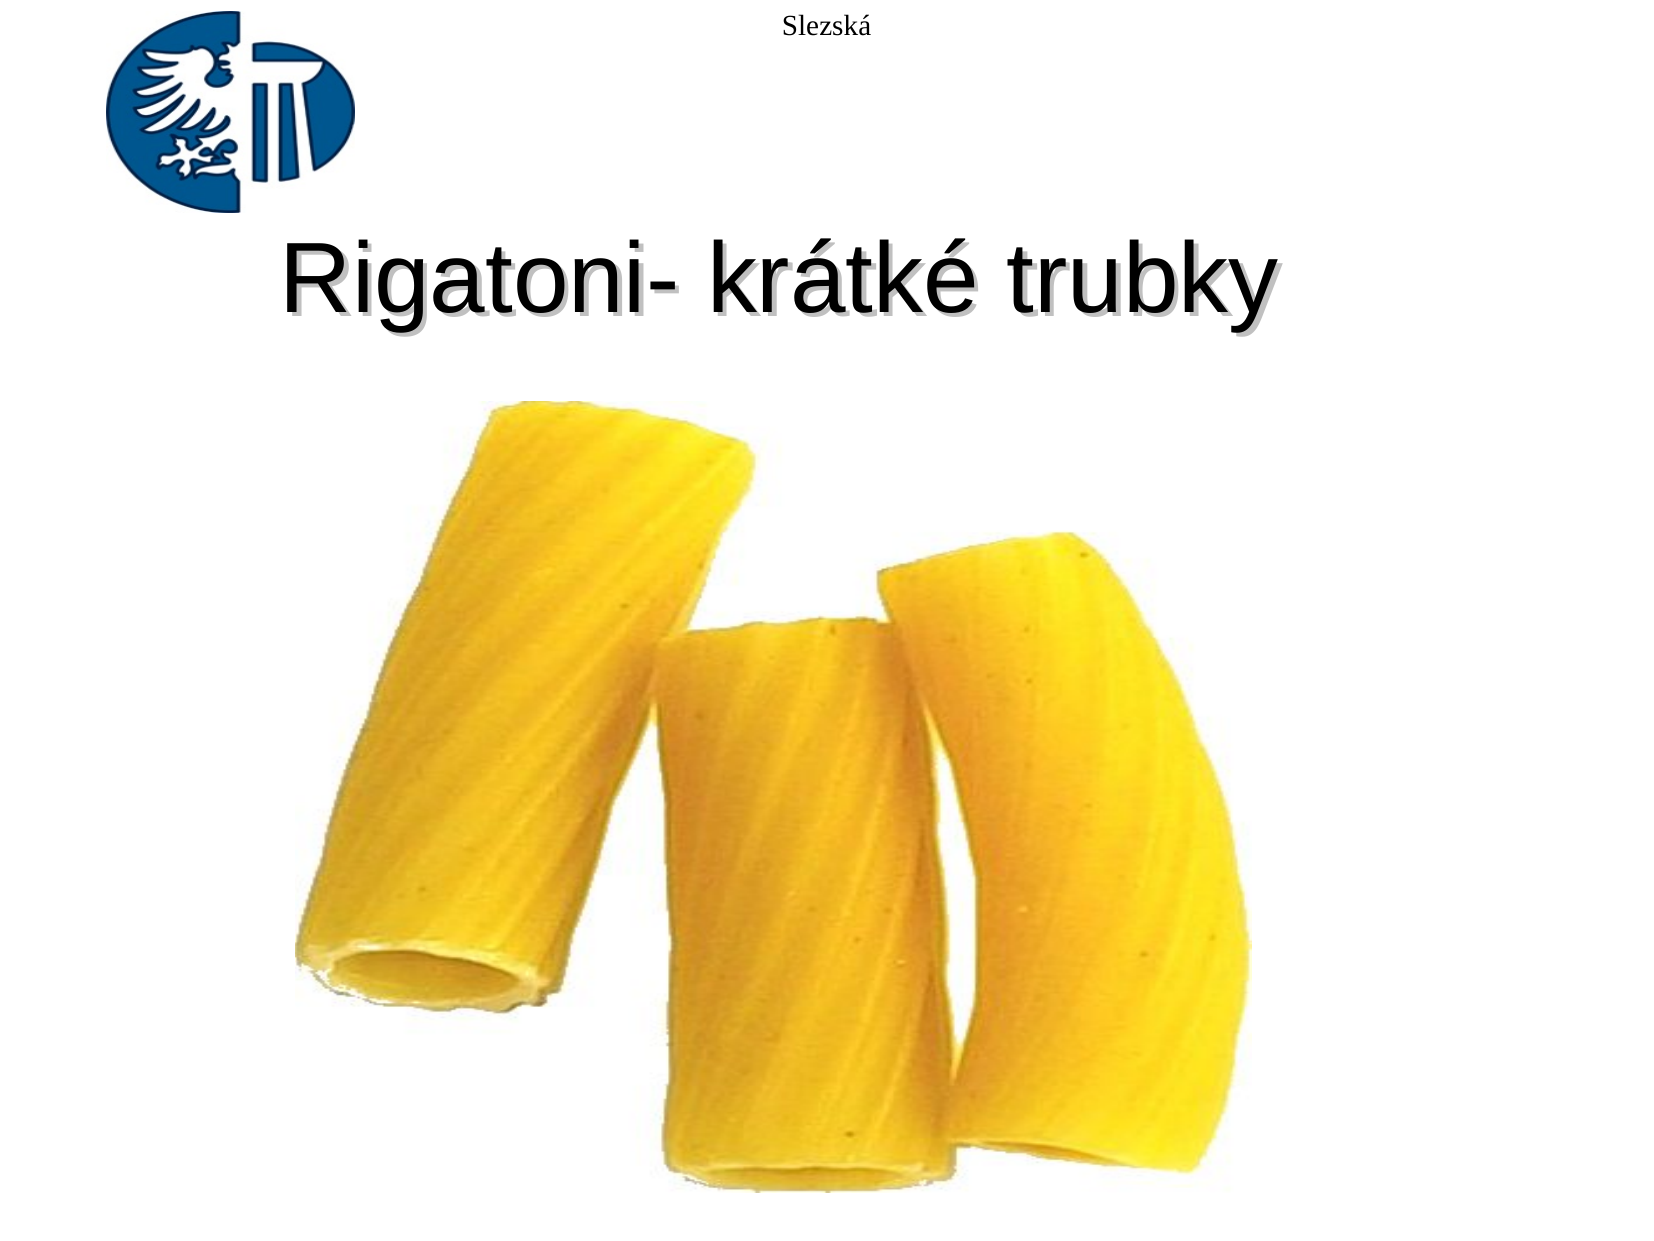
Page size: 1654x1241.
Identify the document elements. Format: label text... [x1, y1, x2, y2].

picture [295, 401, 1252, 1193]
title Rigatoni- krátké trubky [35, 112, 1524, 443]
picture [106, 11, 355, 112]
